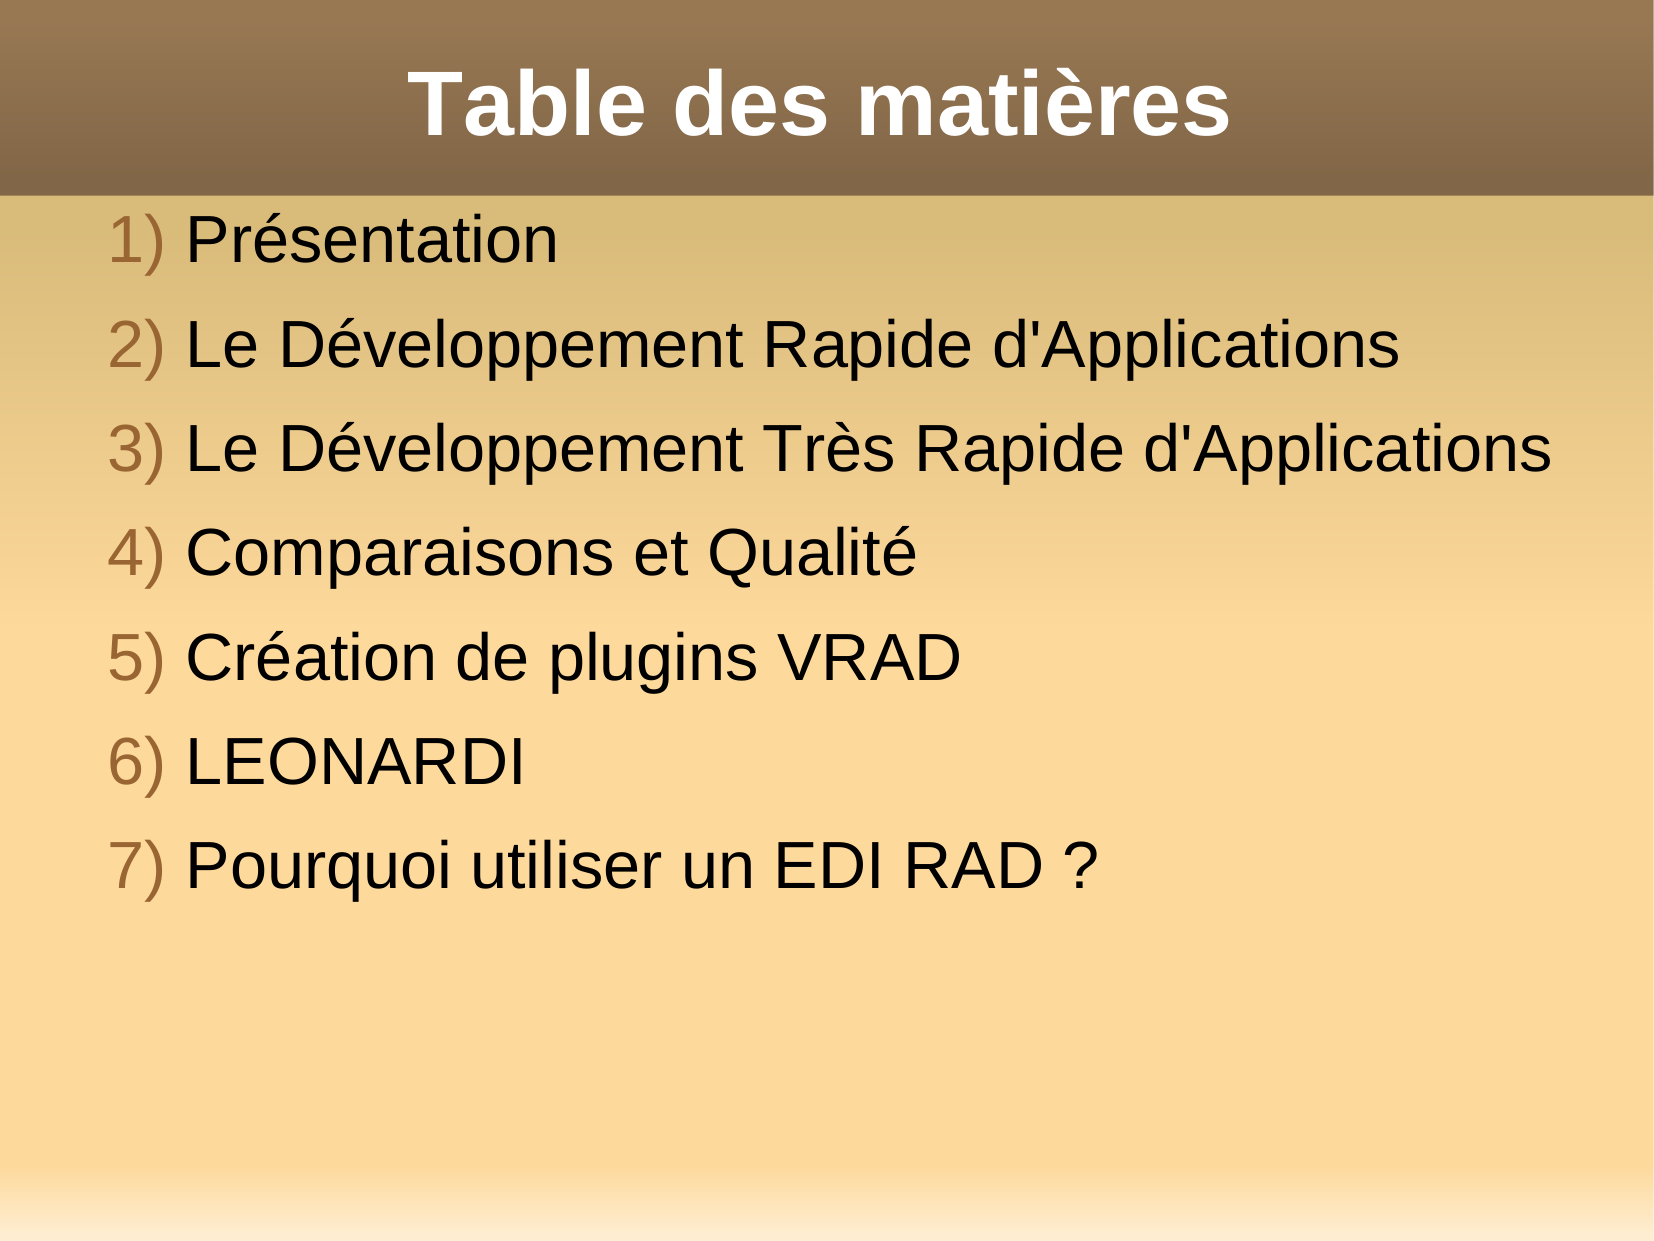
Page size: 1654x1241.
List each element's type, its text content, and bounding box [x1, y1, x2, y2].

title Table des matières [76, 0, 1565, 208]
list Présentation Le Développement Rapide d'Applications Le Développement Très Rapide d'Applications Comparaisons et Qualité Création de plugins VRAD LEONARDI Pourquoi utiliser un EDI RAD ? [90, 202, 1579, 1006]
picture [0, 0, 1654, 1241]
